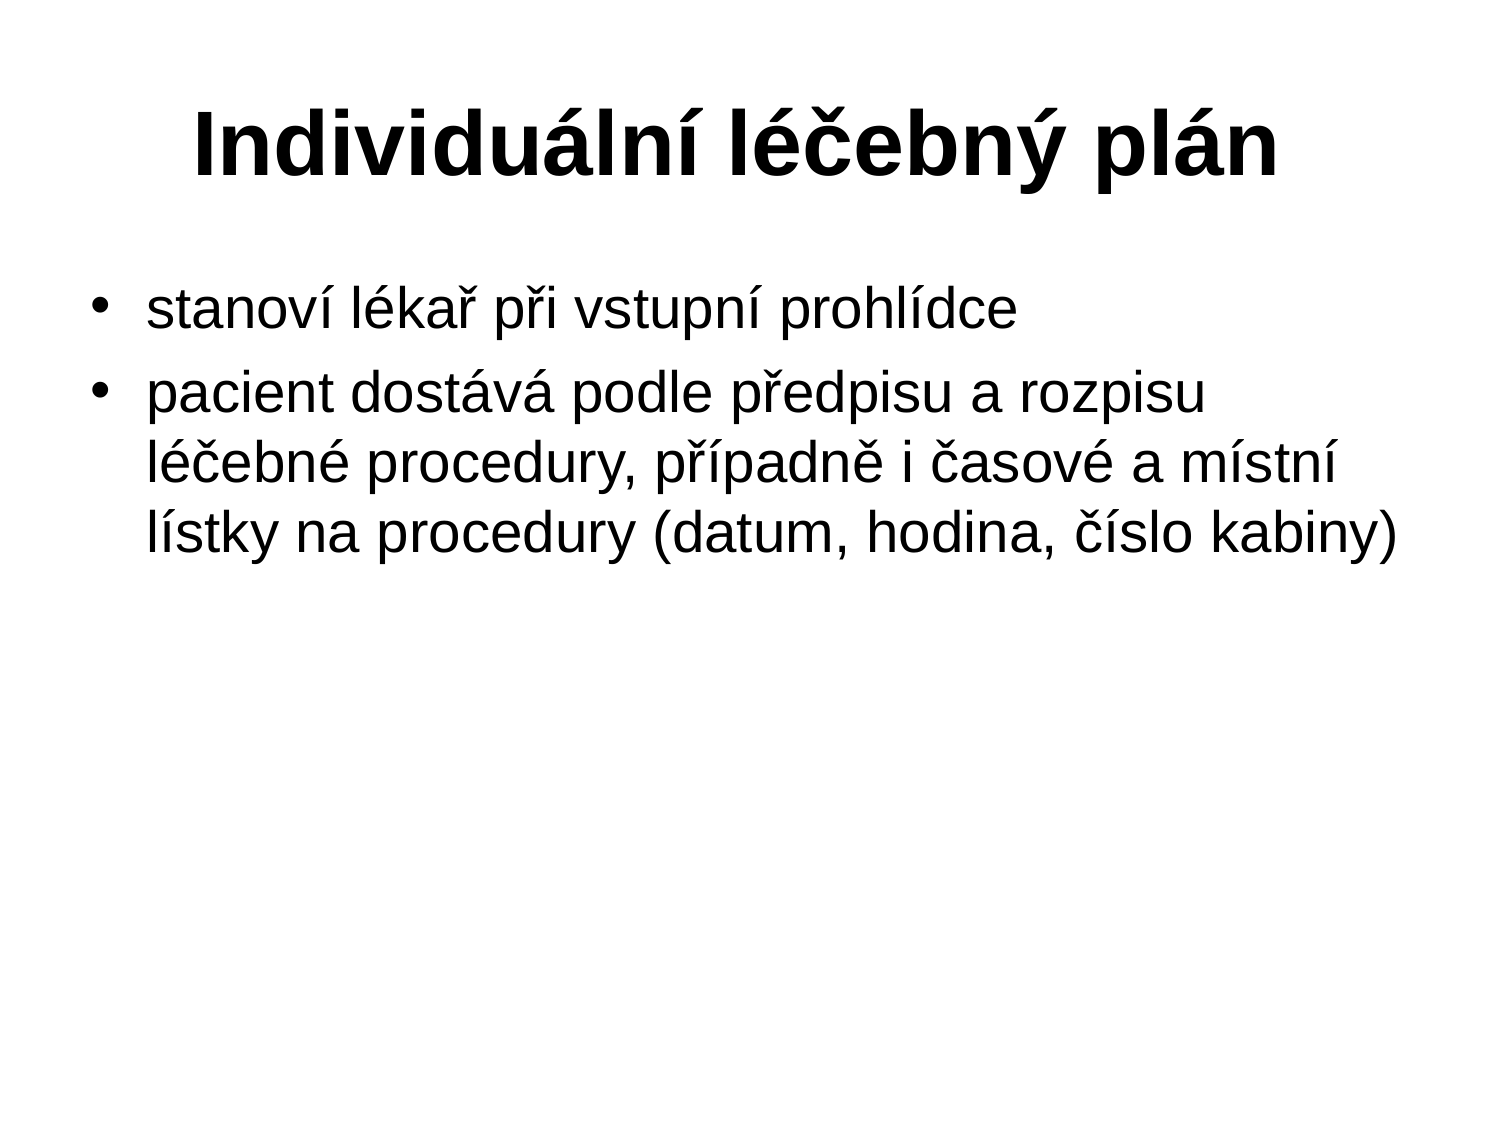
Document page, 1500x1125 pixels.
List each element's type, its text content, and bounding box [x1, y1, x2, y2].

list stanoví lékař při vstupní prohlídce pacient dostává podle předpisu a rozpisu léčebné procedury, případně i časové a místní lístky na procedury (datum, hodina, číslo kabiny) [75, 262, 1426, 1006]
title Individuální léčebný plán [75, 45, 1426, 233]
